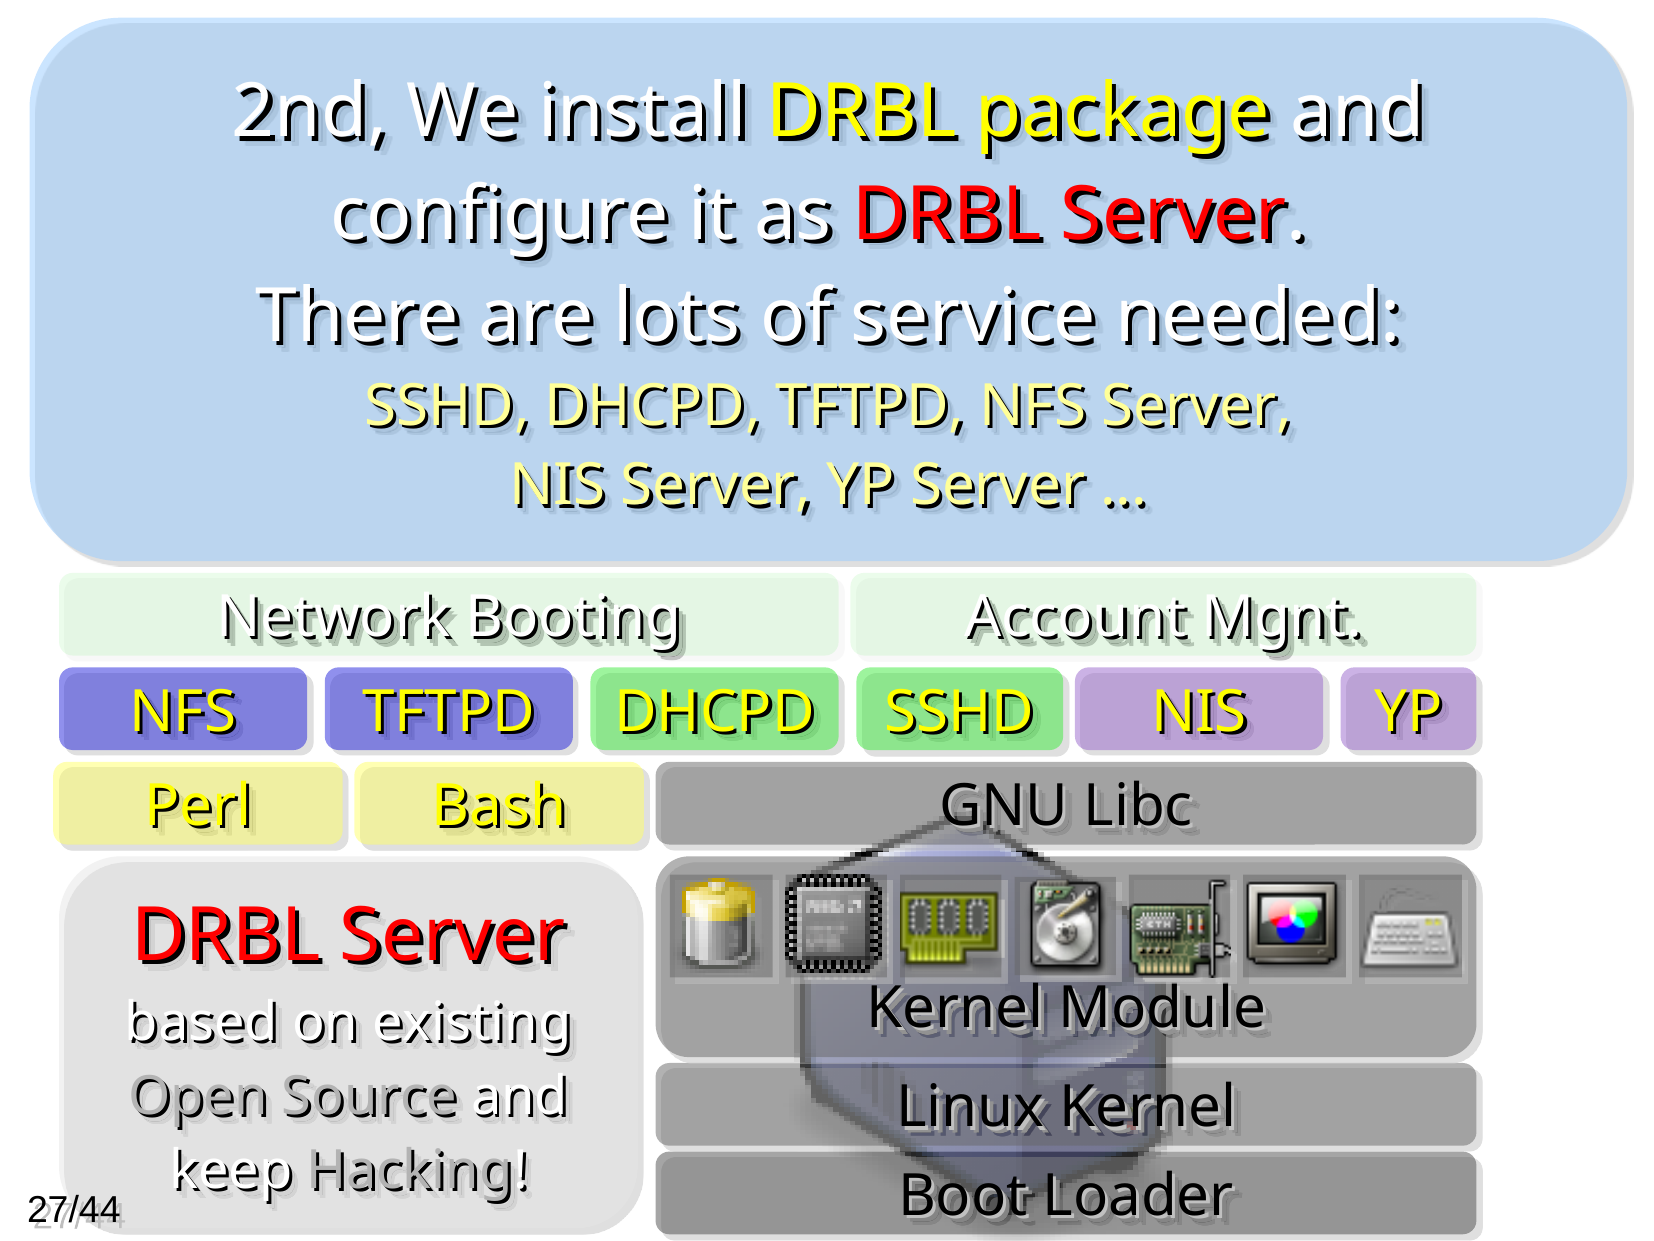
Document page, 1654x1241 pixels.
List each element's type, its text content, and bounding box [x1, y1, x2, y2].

text_box DHCPD [590, 667, 839, 751]
picture [1243, 874, 1346, 978]
text_box NIS [1074, 667, 1324, 751]
picture [767, 1058, 1211, 1062]
text_box TFTPD [324, 667, 573, 751]
text_box NFS [59, 667, 308, 751]
picture [785, 874, 887, 978]
text_box Network Booting [59, 572, 839, 656]
text_box Bash [354, 761, 644, 845]
text_box YP [1340, 667, 1477, 751]
text_box Boot Loader [655, 1151, 1477, 1235]
text_box Kernel Module [655, 856, 1477, 1058]
picture [767, 1146, 1211, 1151]
text_box 2nd, We install DRBL package and configure it as DRBL Server. There are lots of service needed: SSHD, DHCPD, TFTPD, NFS Server, NIS Server, YP Server ... [29, 17, 1628, 562]
picture [900, 874, 1002, 978]
text_box GNU Libc [655, 761, 1477, 845]
picture [1014, 876, 1116, 976]
text_box Linux Kernel [655, 1062, 1477, 1146]
text_box SSHD [856, 667, 1064, 751]
text_box DRBL Server based on existing Open Source and keep Hacking! [59, 856, 638, 1229]
picture [1128, 874, 1231, 978]
text_box 16/44 [0, 1181, 148, 1239]
picture [767, 1235, 1211, 1241]
picture [1359, 874, 1462, 978]
text_box Account Mgnt. [850, 572, 1477, 656]
picture [669, 874, 773, 978]
text_box Perl [53, 761, 343, 845]
picture [767, 845, 1211, 856]
